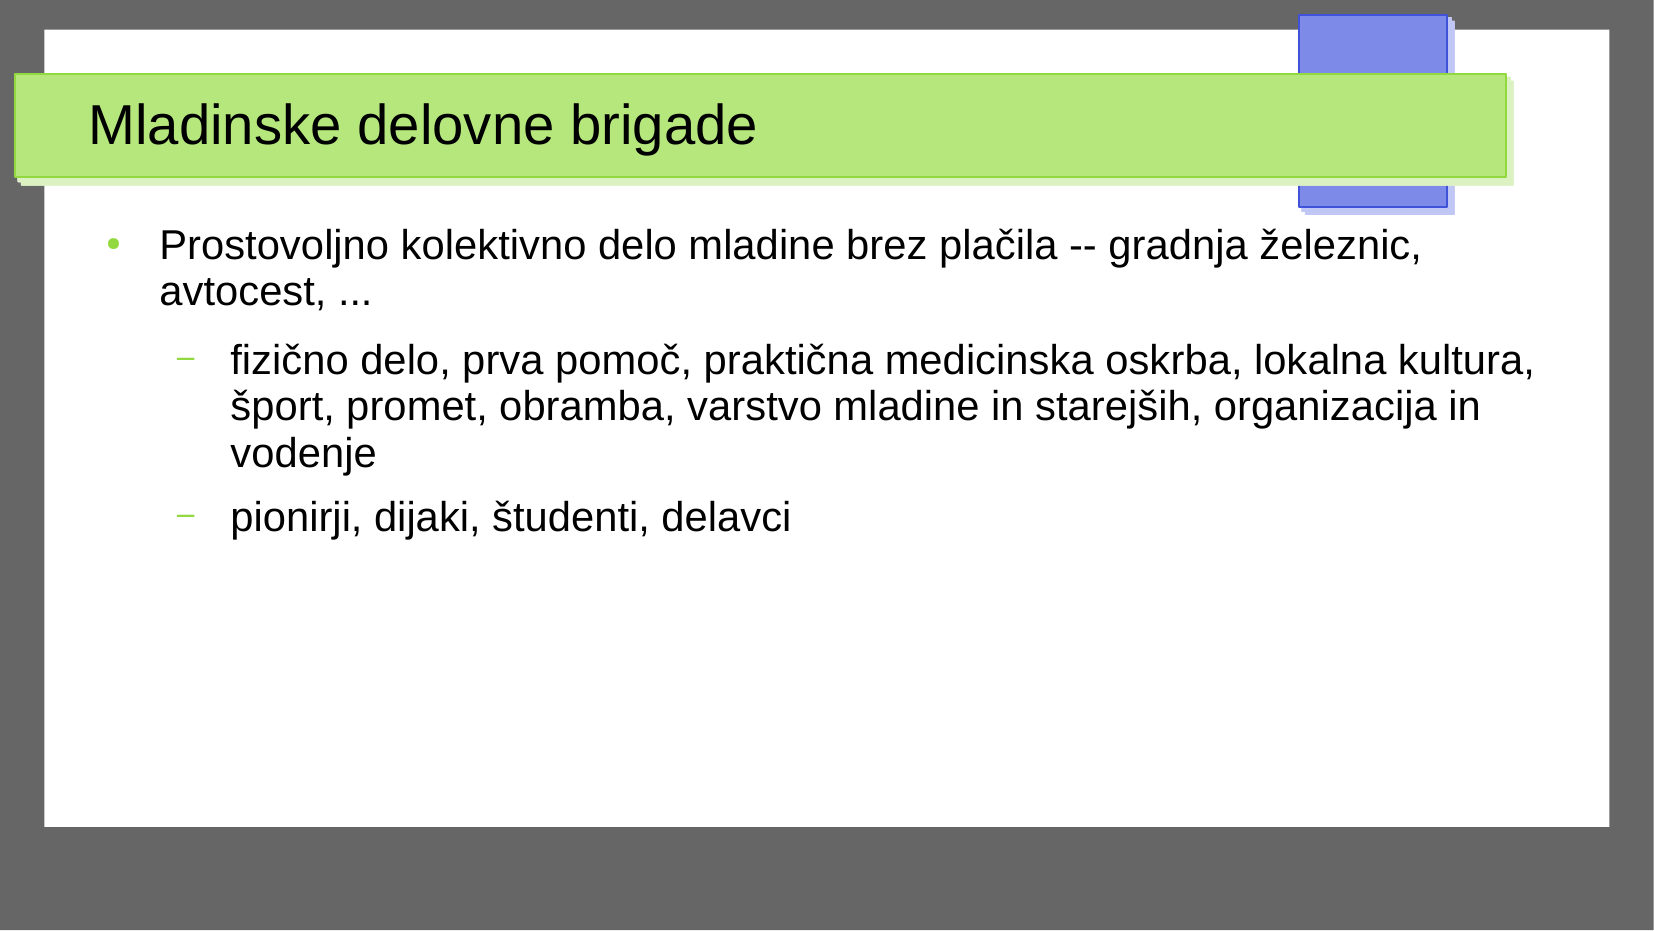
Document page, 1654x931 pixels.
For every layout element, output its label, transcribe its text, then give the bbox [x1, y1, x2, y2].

list Prostovoljno kolektivno delo mladine brez plačila -- gradnja železnic, avtocest, ... fizično delo, prva pomoč, praktična medicinska oskrba, lokalna kultura, šport, promet, obramba, varstvo mladine in starejših, organizacija in vodenje pionirji, dijaki, študenti, delavci [88, 221, 1565, 813]
title Mladinske delovne brigade [88, 73, 1506, 178]
